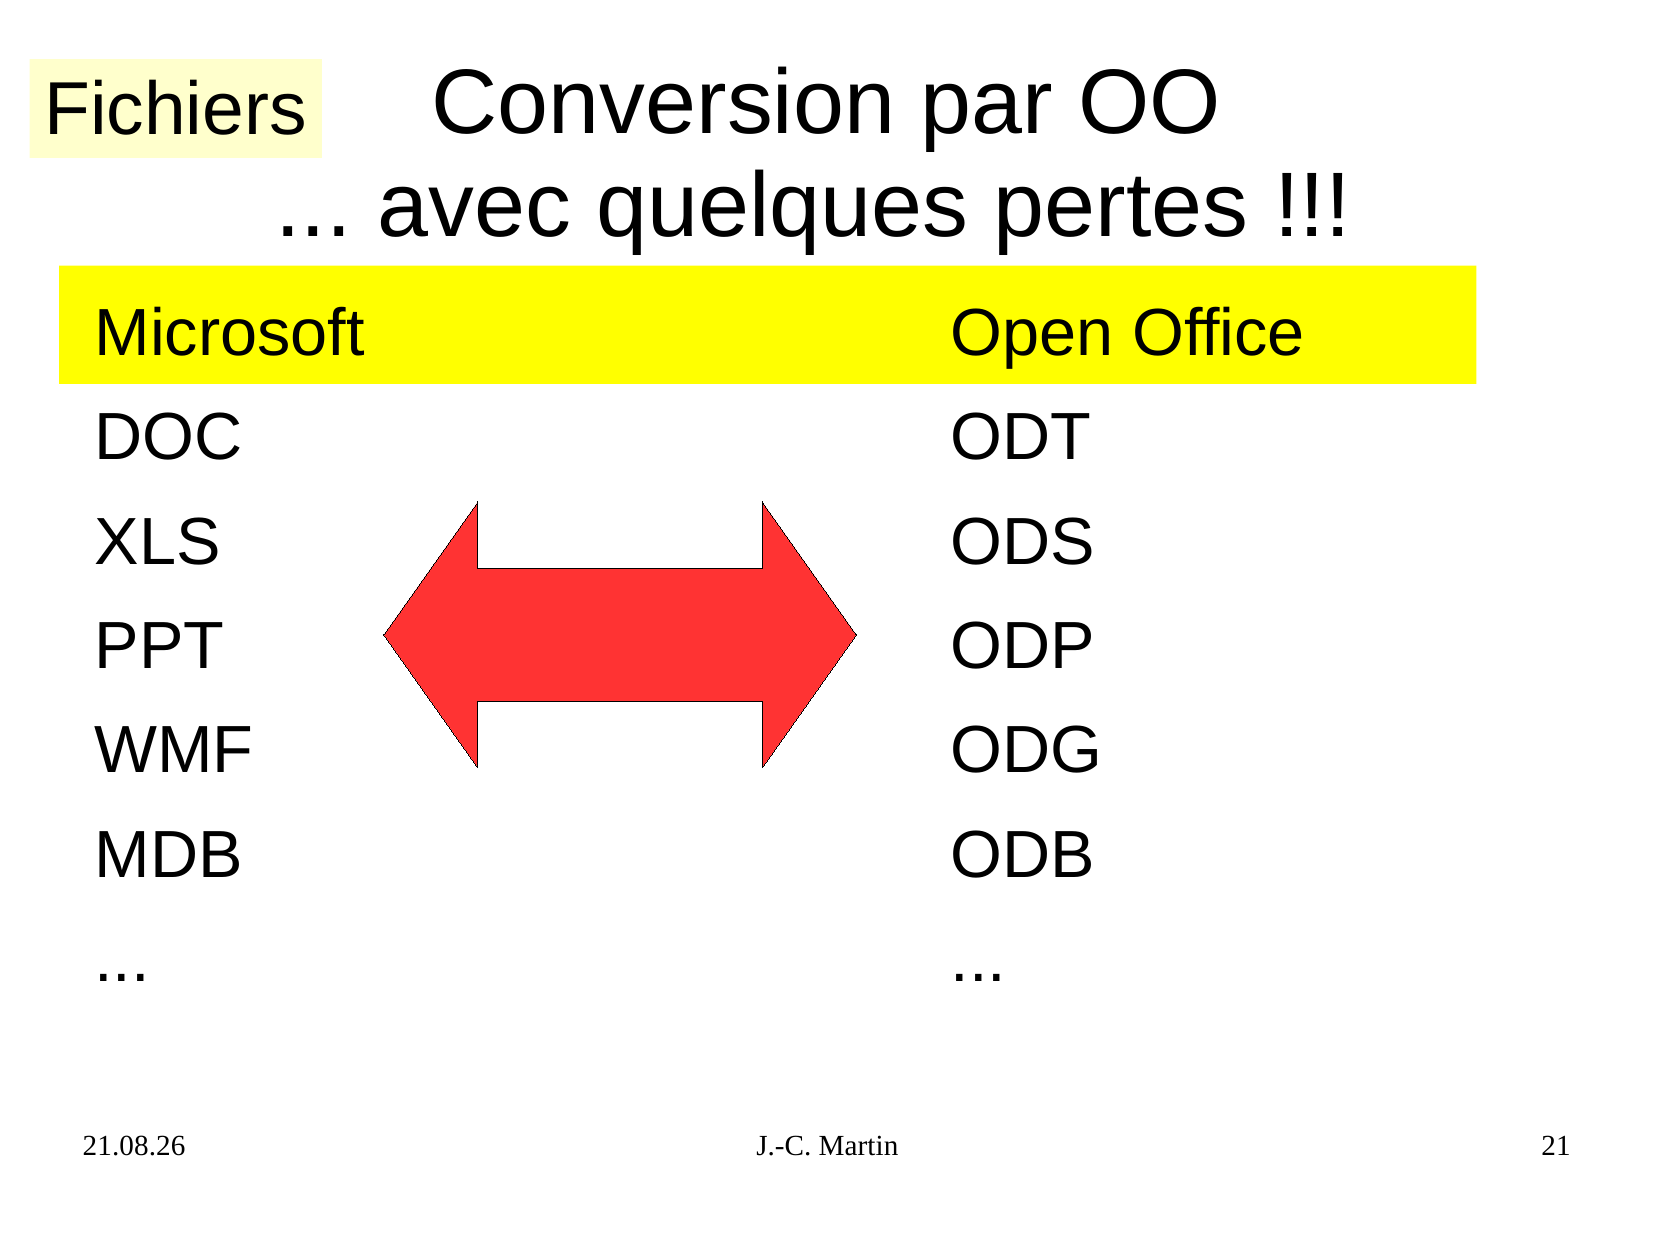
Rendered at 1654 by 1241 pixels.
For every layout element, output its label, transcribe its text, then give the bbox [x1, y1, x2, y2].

title Conversion par OO ... avec quelques pertes !!! [82, 50, 1571, 256]
list Open Office ODT ODS ODP ODG ODB ... [933, 295, 1536, 1063]
list Microsoft DOC XLS PPT WMF MDB ... [76, 295, 680, 1063]
text_box [383, 501, 857, 768]
text_box Fichiers [29, 59, 322, 158]
text_box [59, 265, 1477, 384]
